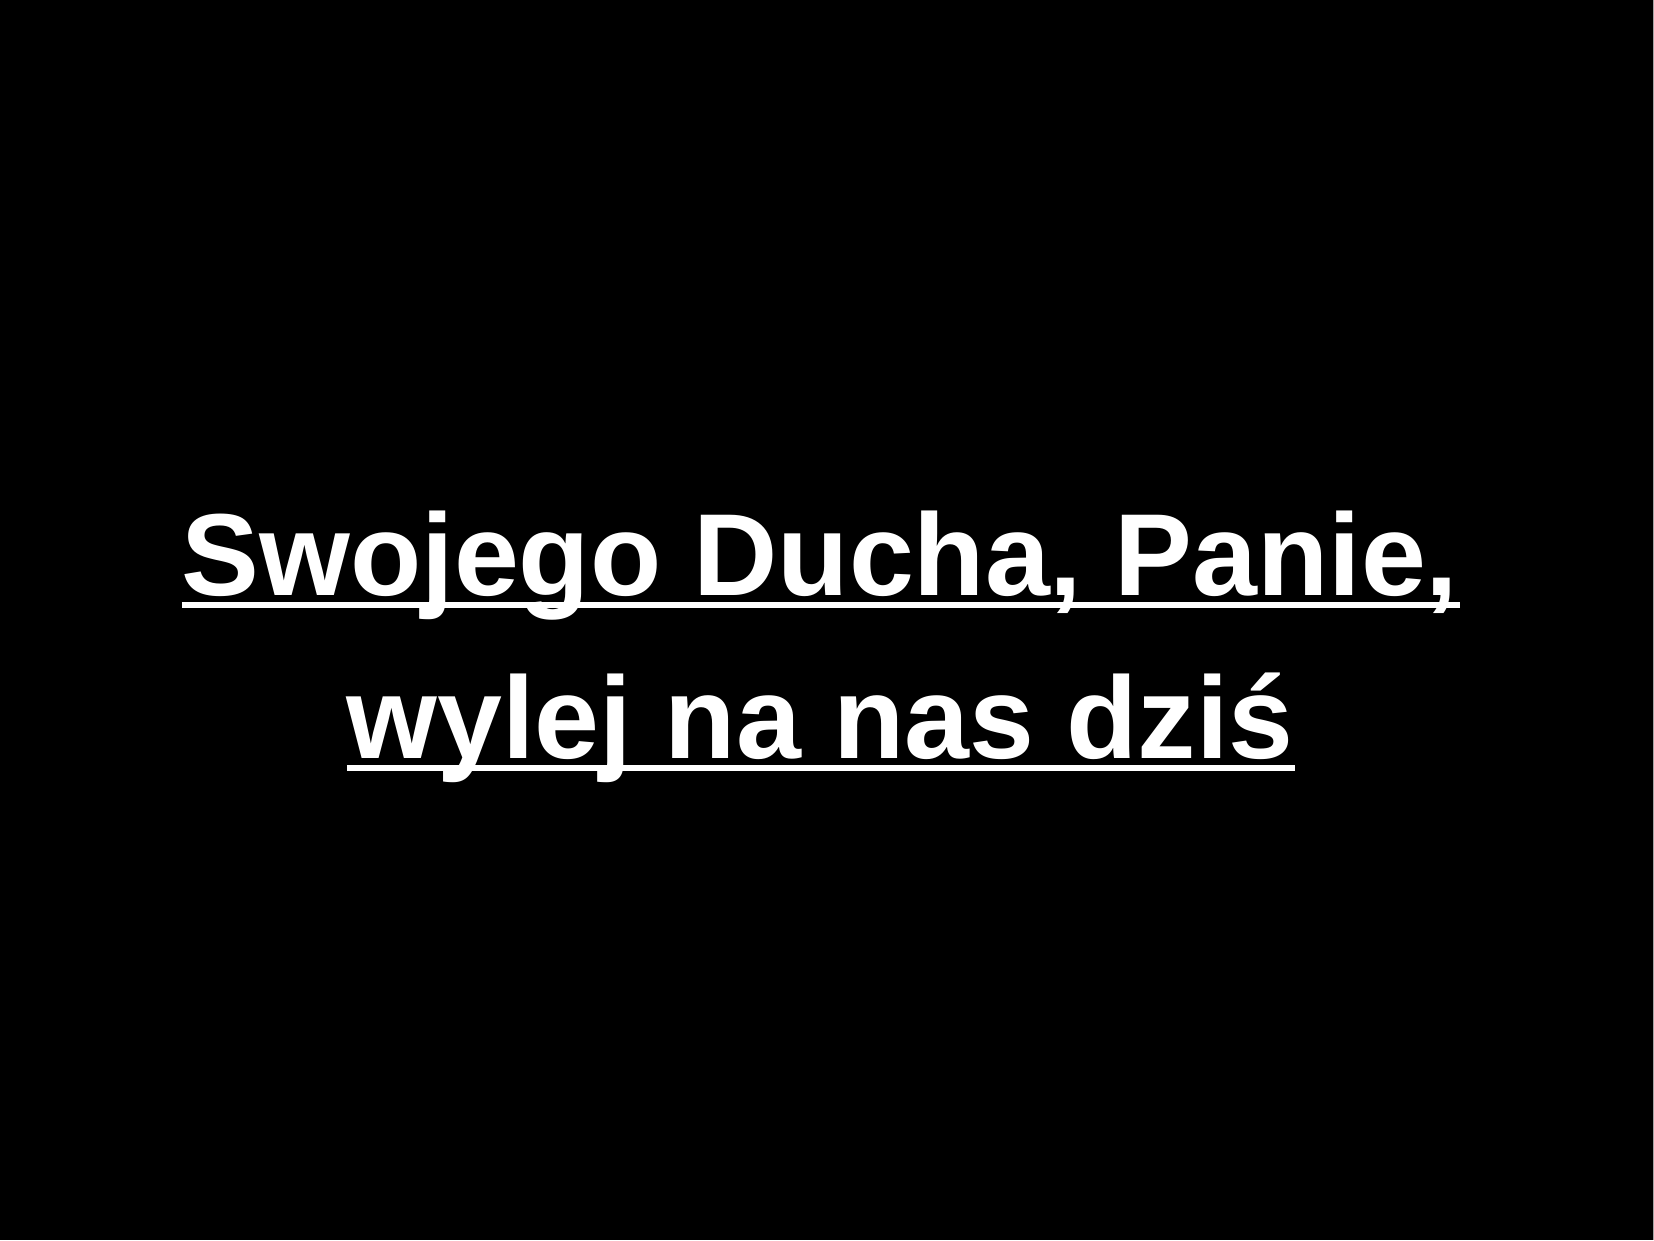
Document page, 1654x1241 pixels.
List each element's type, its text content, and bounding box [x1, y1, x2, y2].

subtitle Swojego Ducha, Panie, wylej na nas dziś [0, 0, 1642, 1241]
